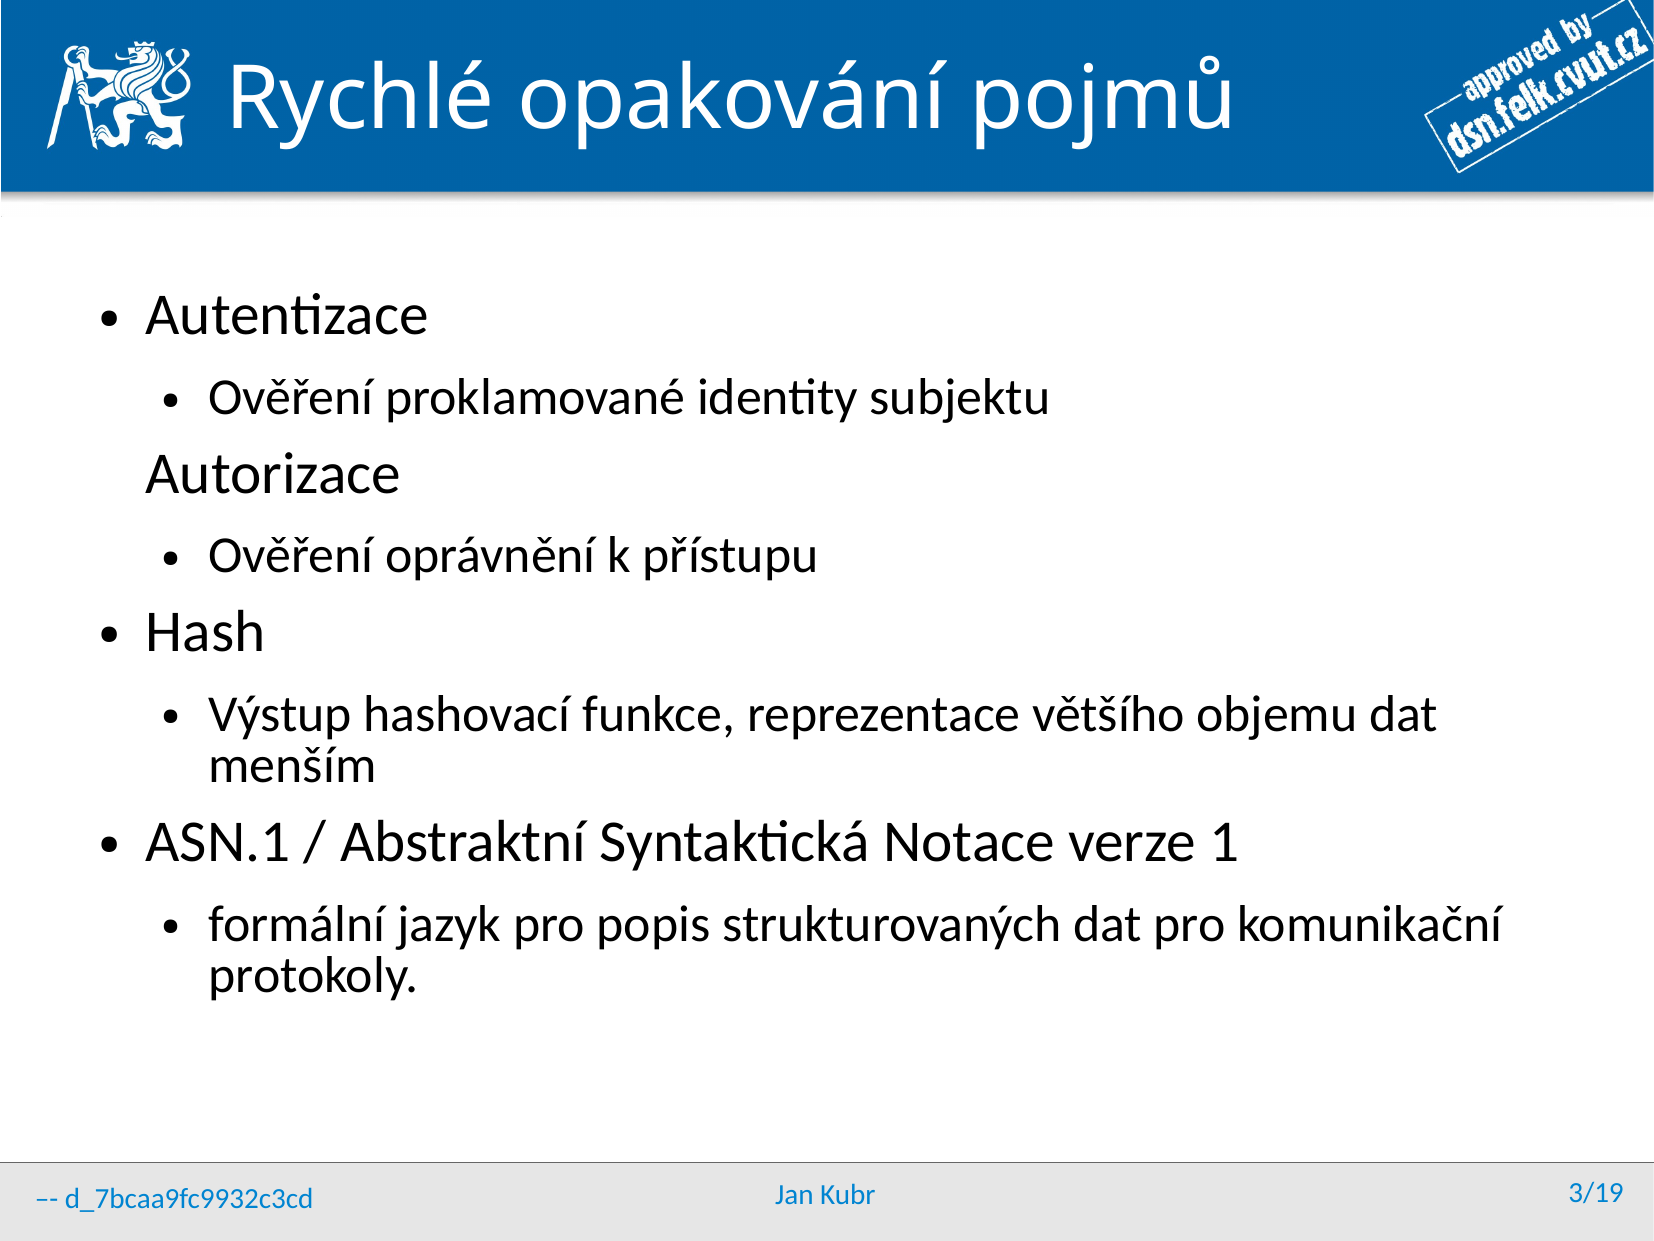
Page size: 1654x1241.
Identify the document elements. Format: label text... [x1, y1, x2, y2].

picture [1, 0, 1654, 217]
list Autentizace Ověření proklamované identity subjektu Autorizace Ověření oprávnění k přístupu Hash Výstup hashovací funkce, reprezentace většího objemu dat menším ASN.1 / Abstraktní Syntaktická Notace verze 1 formální jazyk pro popis strukturovaných dat pro komunikační protokoly. [82, 290, 1571, 1010]
title Rychlé opakování pojmů [225, 0, 1426, 188]
